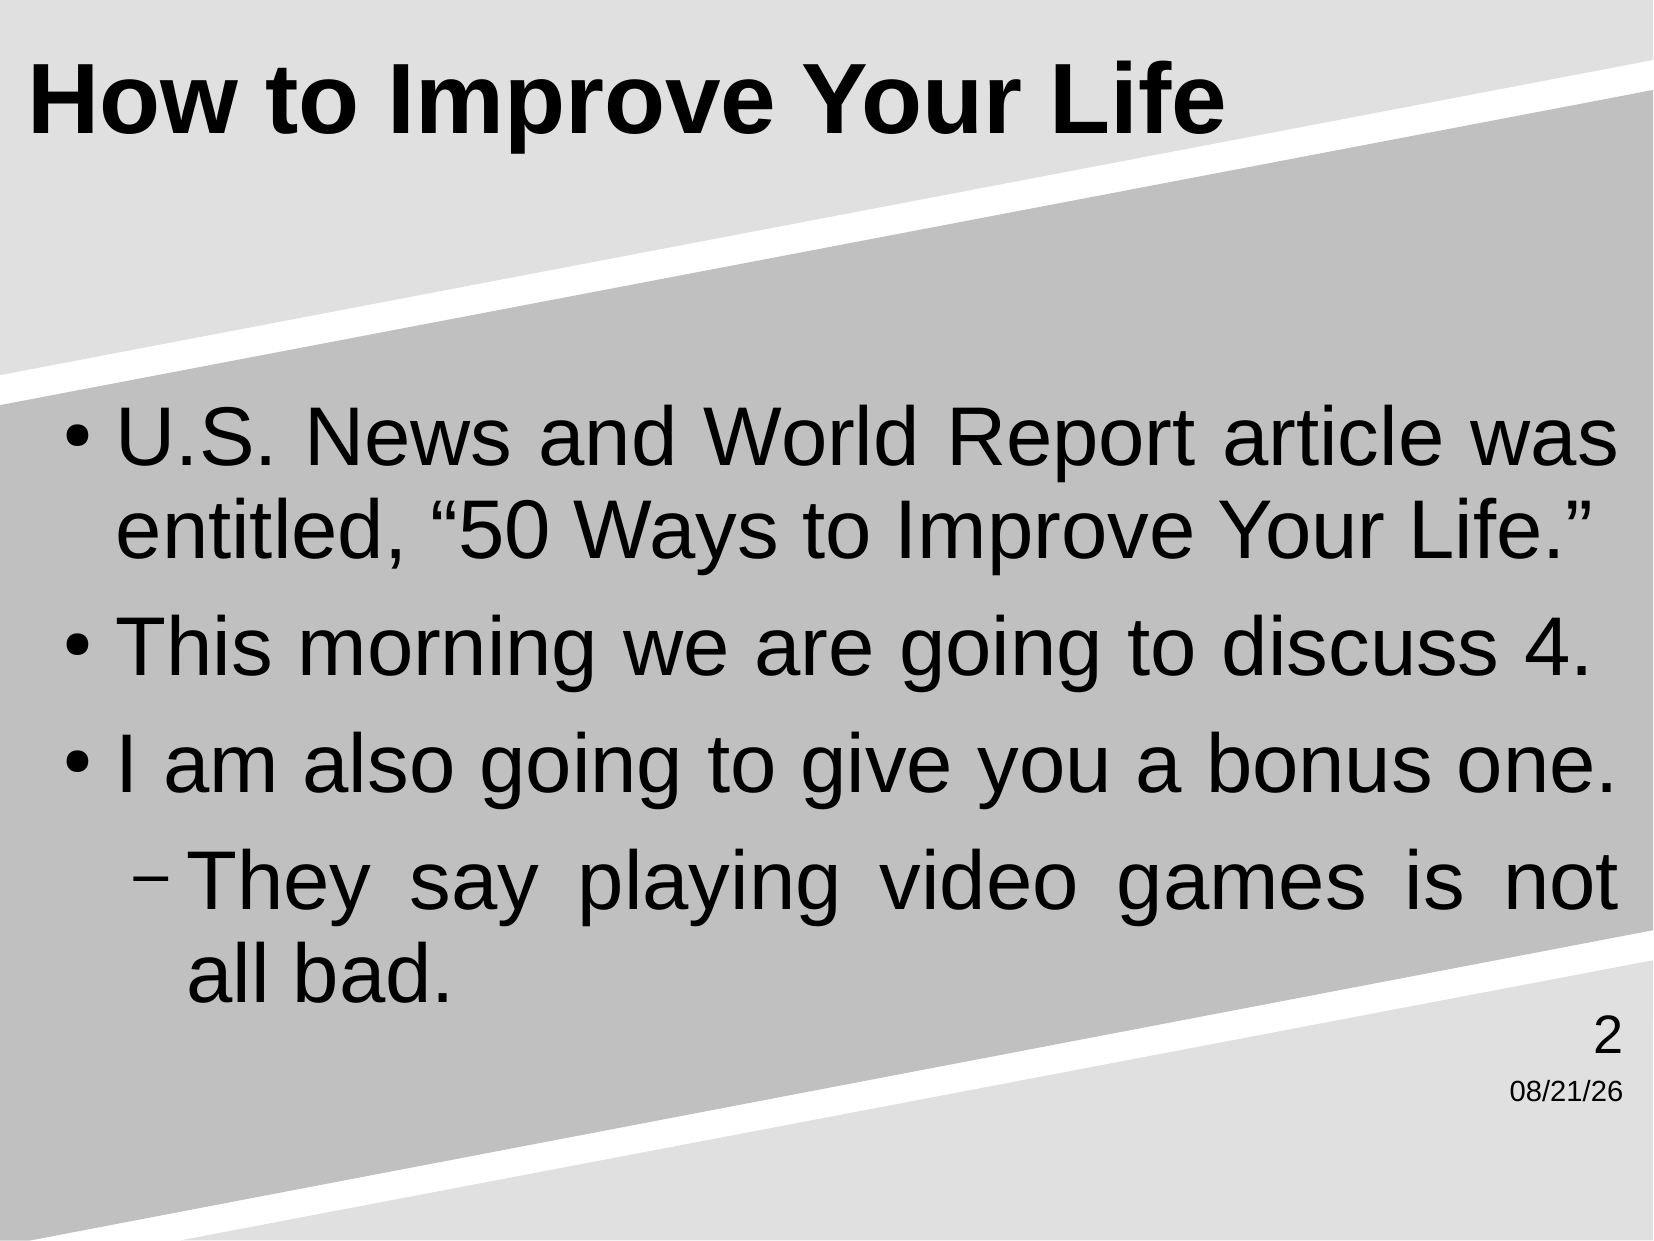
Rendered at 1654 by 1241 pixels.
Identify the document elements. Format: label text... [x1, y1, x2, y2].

title How to Improve Your Life [27, 2, 1516, 196]
list U.S. News and World Report article was entitled, “50 Ways to Improve Your Life.” This morning we are going to discuss 4. I am also going to give you a bonus one. They say playing video games is not all bad. [45, 390, 1621, 1111]
